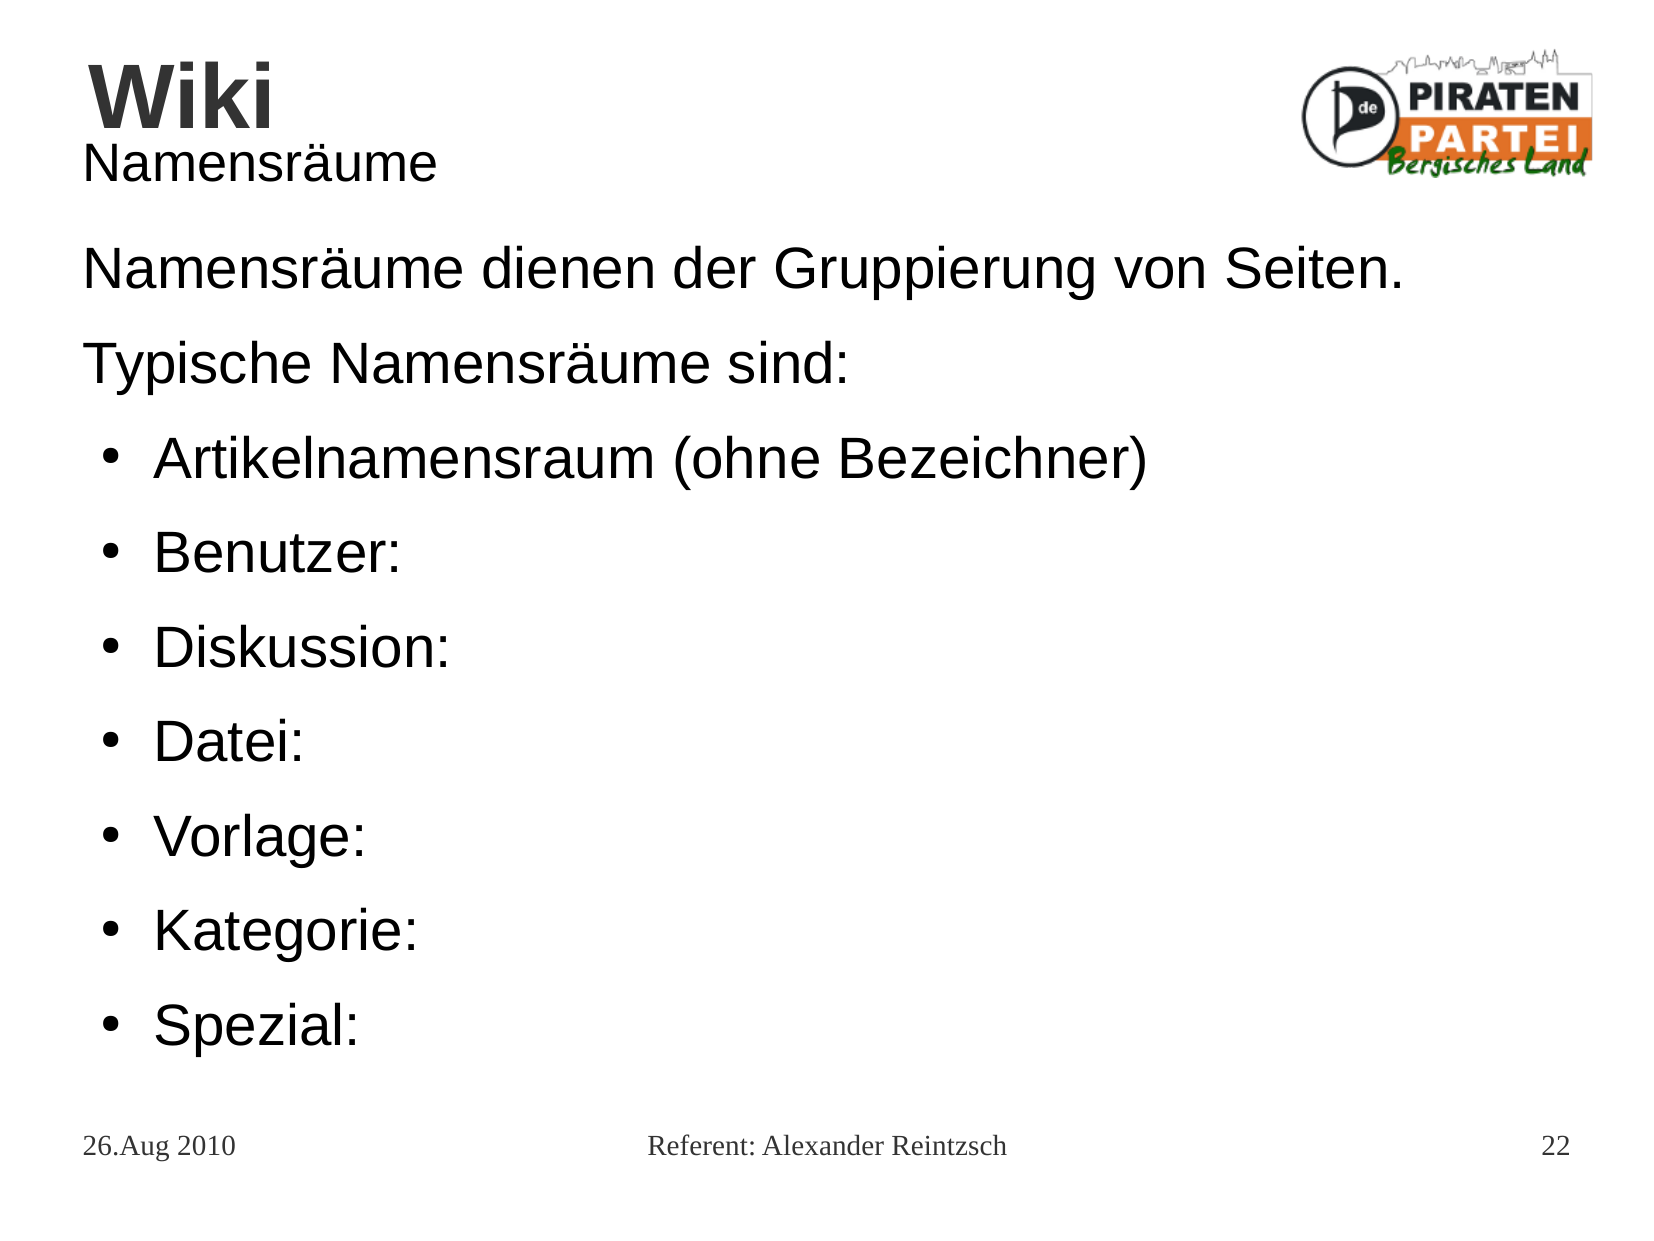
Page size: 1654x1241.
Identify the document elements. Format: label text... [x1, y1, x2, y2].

list Namensräume dienen der Gruppierung von Seiten. Typische Namensräume sind: Artikelnamensraum (ohne Bezeichner) Benutzer: Diskussion: Datei: Vorlage: Kategorie: Spezial: [82, 236, 1571, 1058]
title Namensräume [82, 118, 1300, 207]
picture [1299, 48, 1595, 178]
